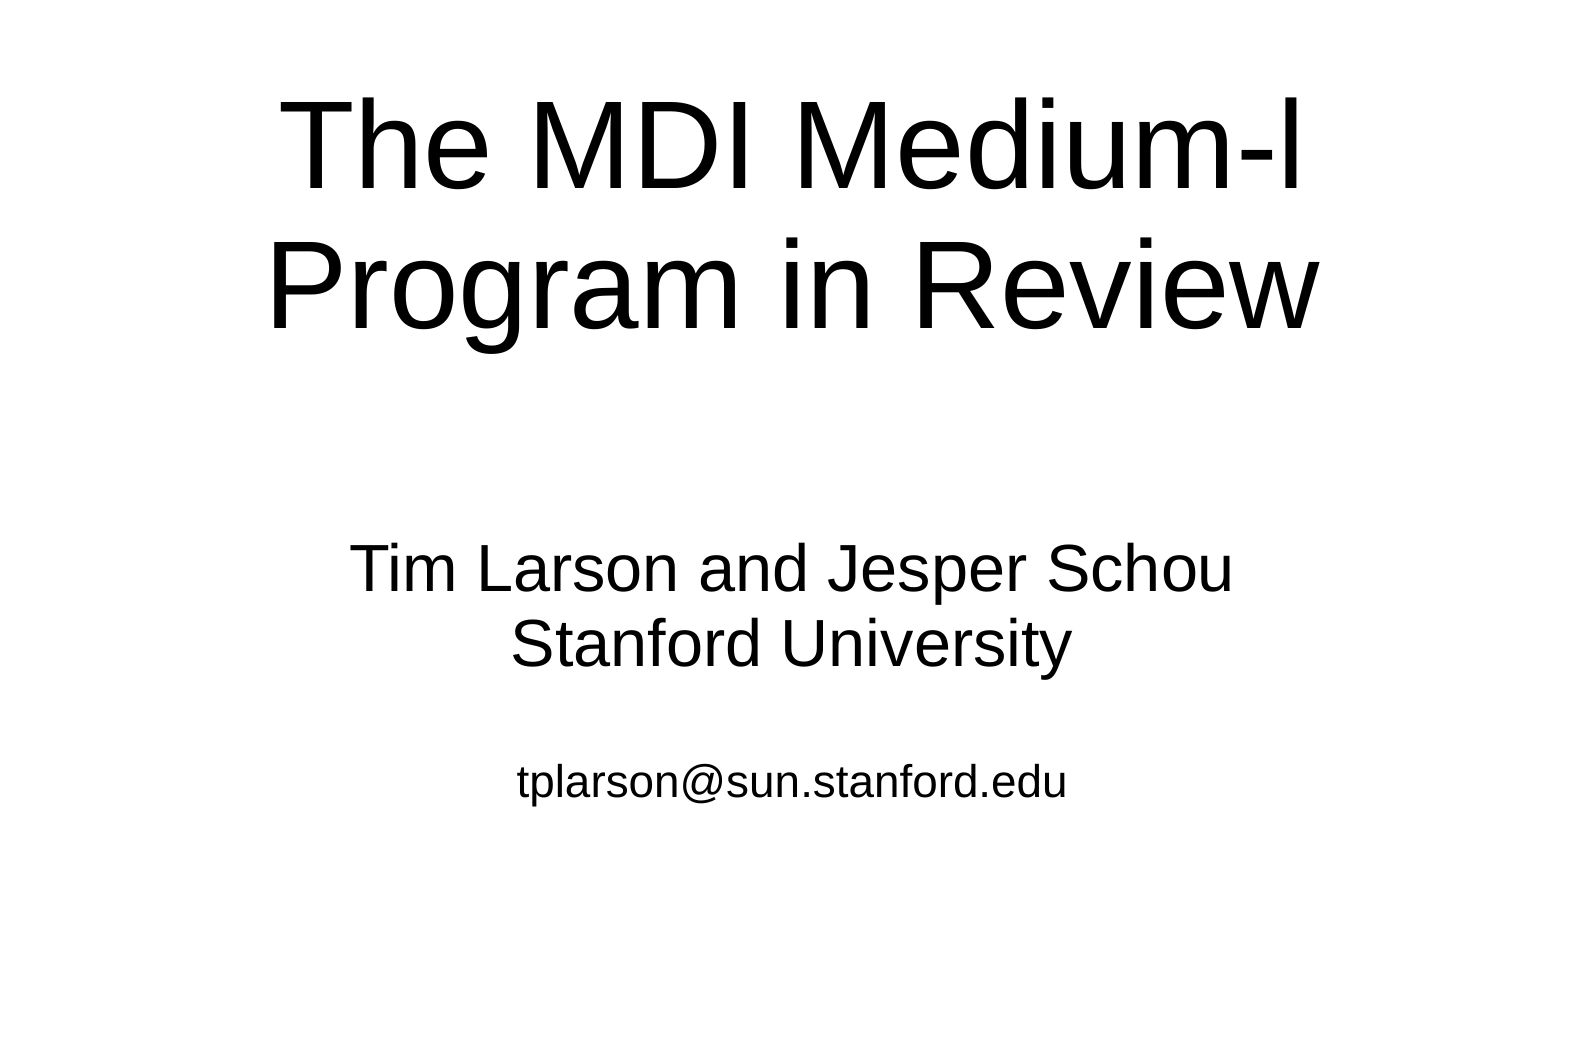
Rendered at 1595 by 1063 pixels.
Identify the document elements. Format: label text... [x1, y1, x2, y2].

title The MDI Medium-l Program in Review [75, 75, 1510, 325]
subtitle Tim Larson and Jesper Schou Stanford University tplarson@sun.stanford.edu [75, 325, 1510, 1013]
